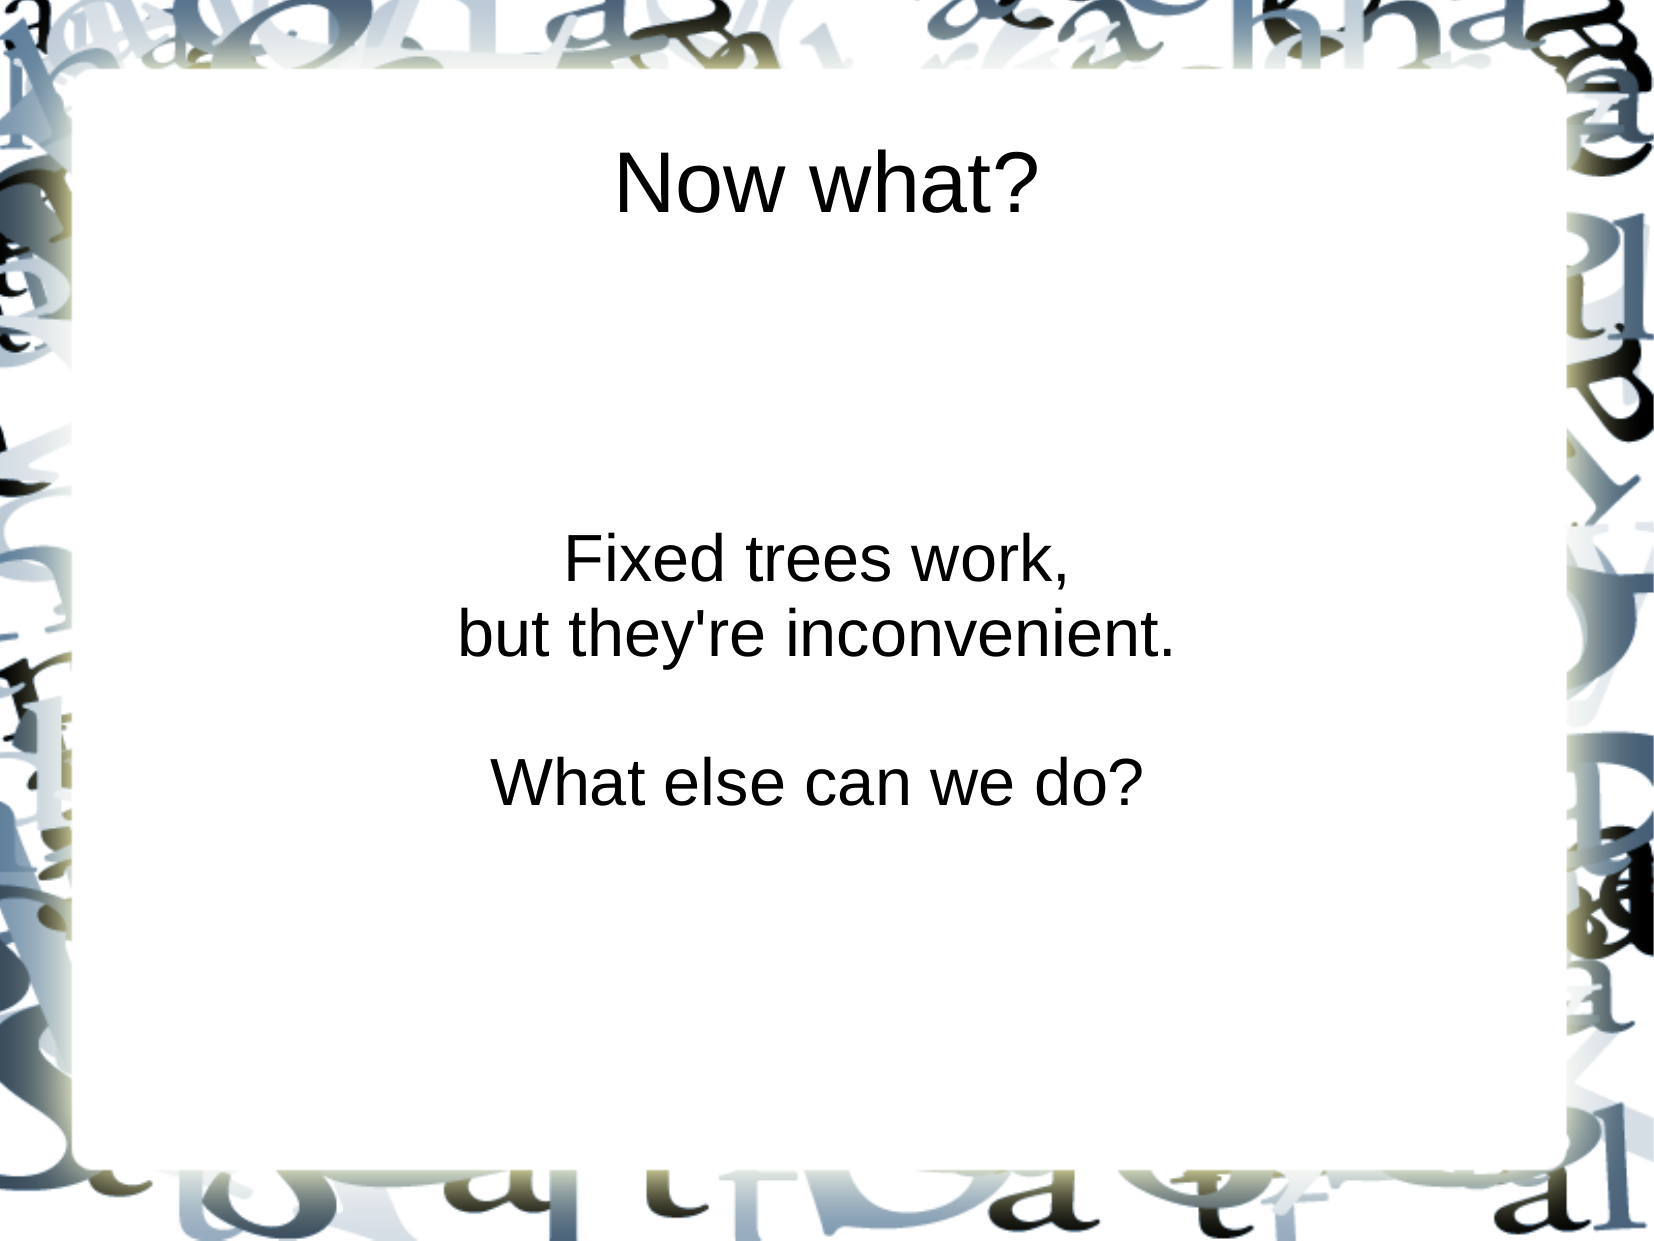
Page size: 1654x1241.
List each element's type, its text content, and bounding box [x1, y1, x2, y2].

title Now what? [82, 78, 1571, 287]
picture [0, 0, 1654, 1241]
subtitle Fixed trees work, but they're inconvenient. What else can we do? [106, 313, 1530, 1028]
